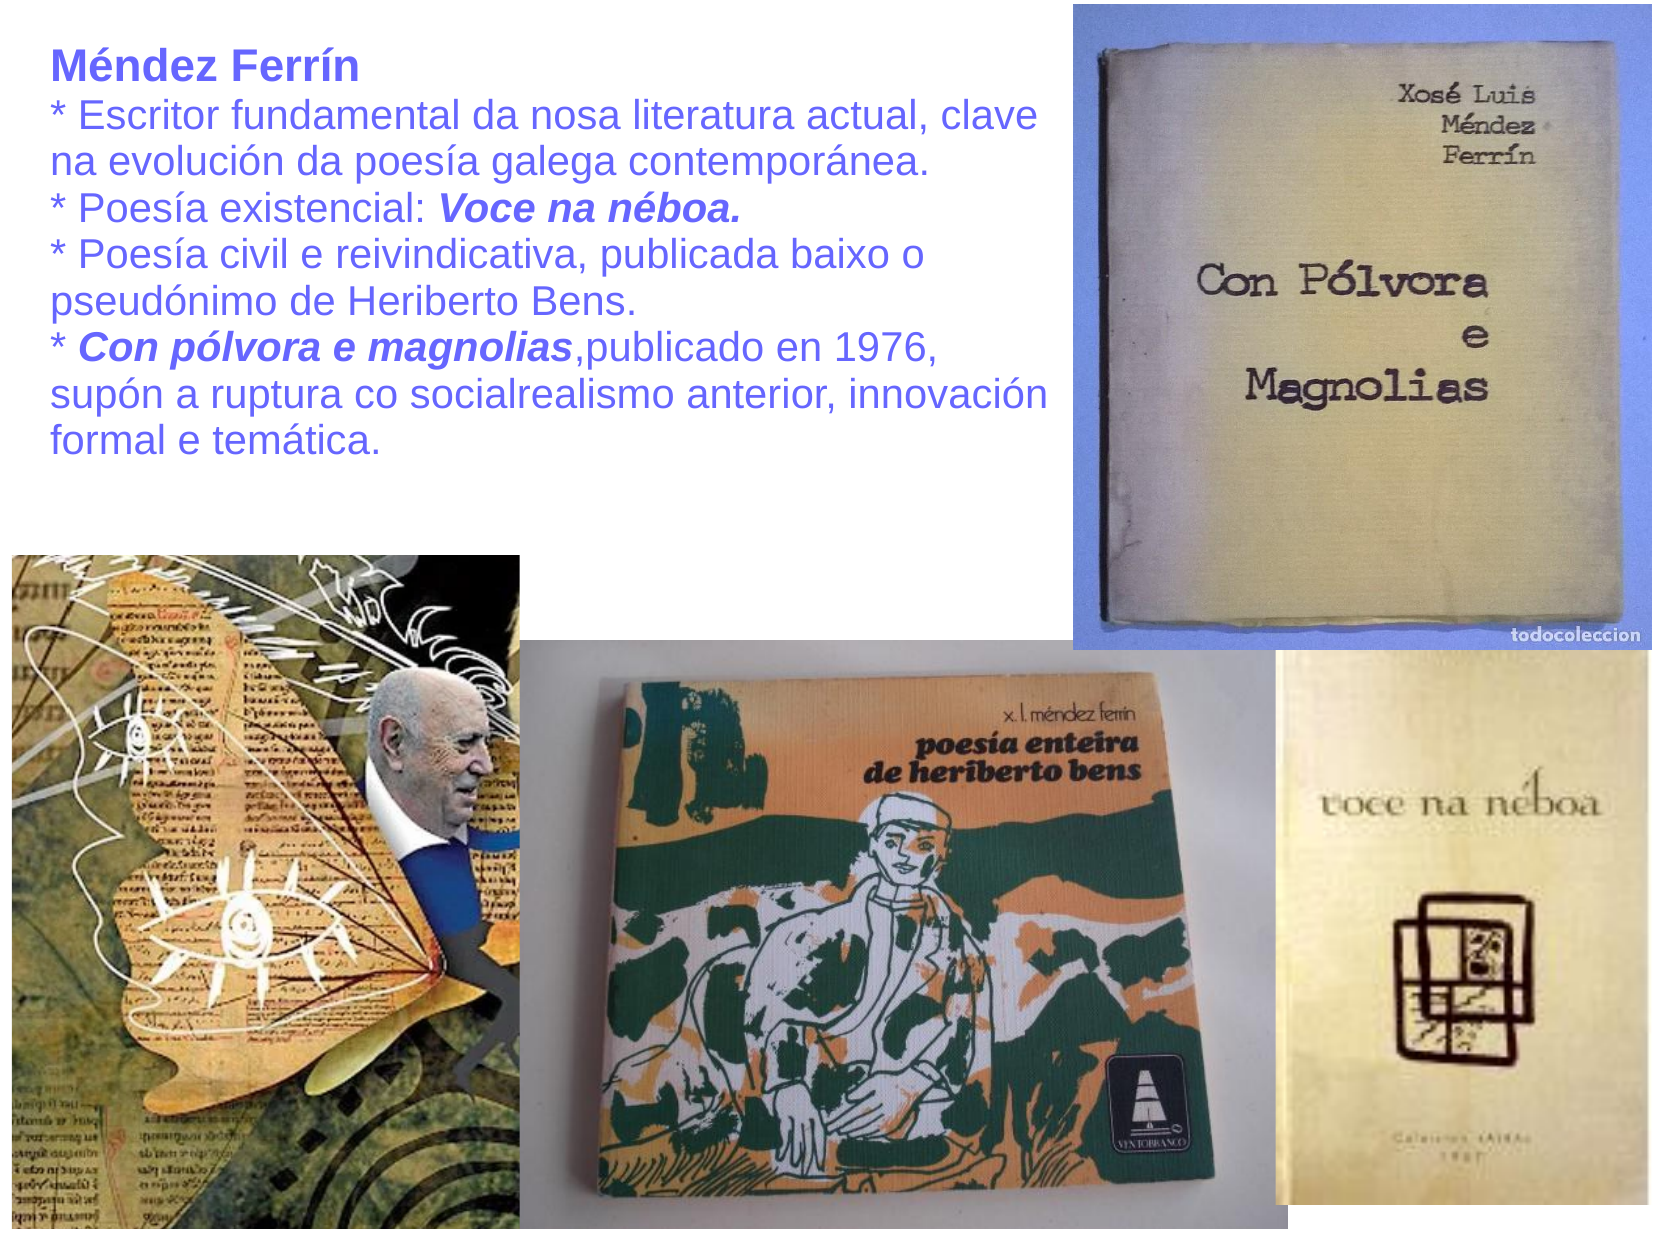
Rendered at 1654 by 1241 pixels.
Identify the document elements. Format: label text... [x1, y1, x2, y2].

text_box Méndez Ferrín * Escritor fundamental da nosa literatura actual, clave na evolución da poesía galega contemporánea. * Poesía existencial: Voce na néboa. * Poesía civil e reivindicativa, publicada baixo o pseudónimo de Heriberto Bens. * Con pólvora e magnolias,publicado en 1976, supón a ruptura co socialrealismo anterior, innovación formal e temática. [35, 32, 1073, 615]
picture [11, 4, 1652, 1229]
